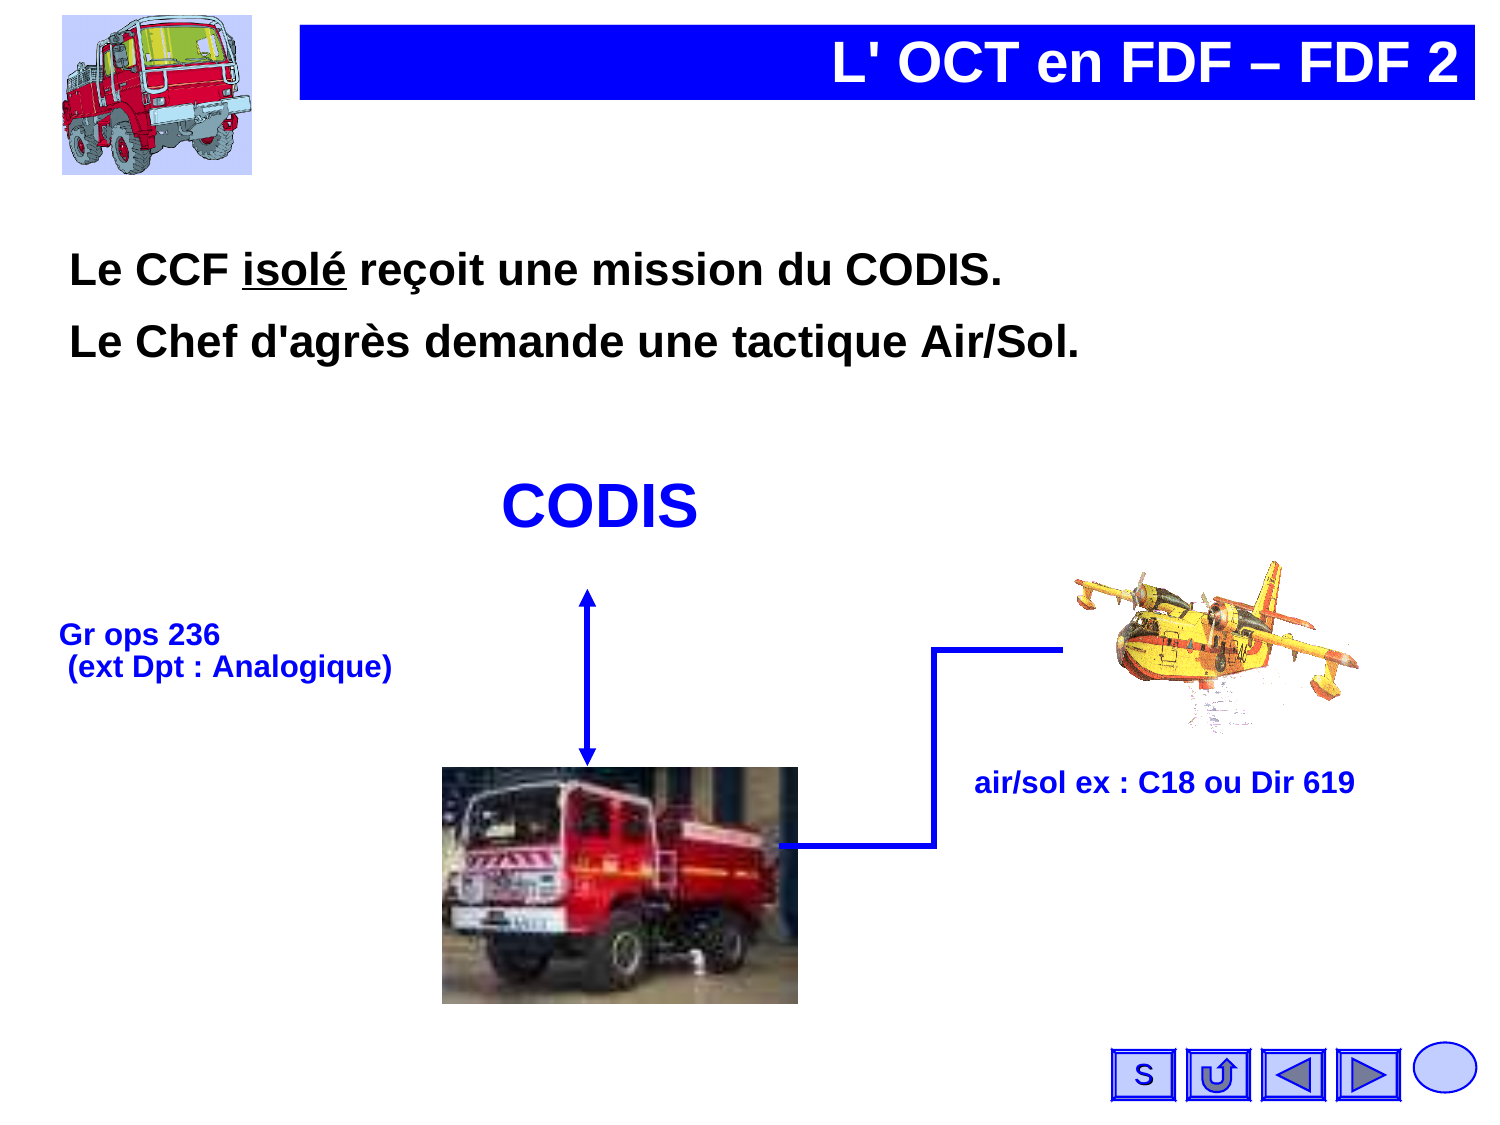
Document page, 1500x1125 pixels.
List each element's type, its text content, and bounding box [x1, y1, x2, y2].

text_box L' OCT en FDF – FDF 2 [299, 24, 1475, 100]
text_box CODIS [501, 475, 701, 541]
text_box Le CCF isolé reçoit une mission du CODIS. Le Chef d'agrès demande une tactique Air/Sol. [54, 236, 1447, 945]
text_box Gr ops 236 (ext Dpt : Analogique) [59, 620, 394, 685]
text_box air/sol ex : C18 ou Dir 619 [974, 767, 1357, 801]
picture [442, 767, 798, 1004]
picture [1074, 560, 1359, 739]
text_box [1413, 1042, 1477, 1093]
